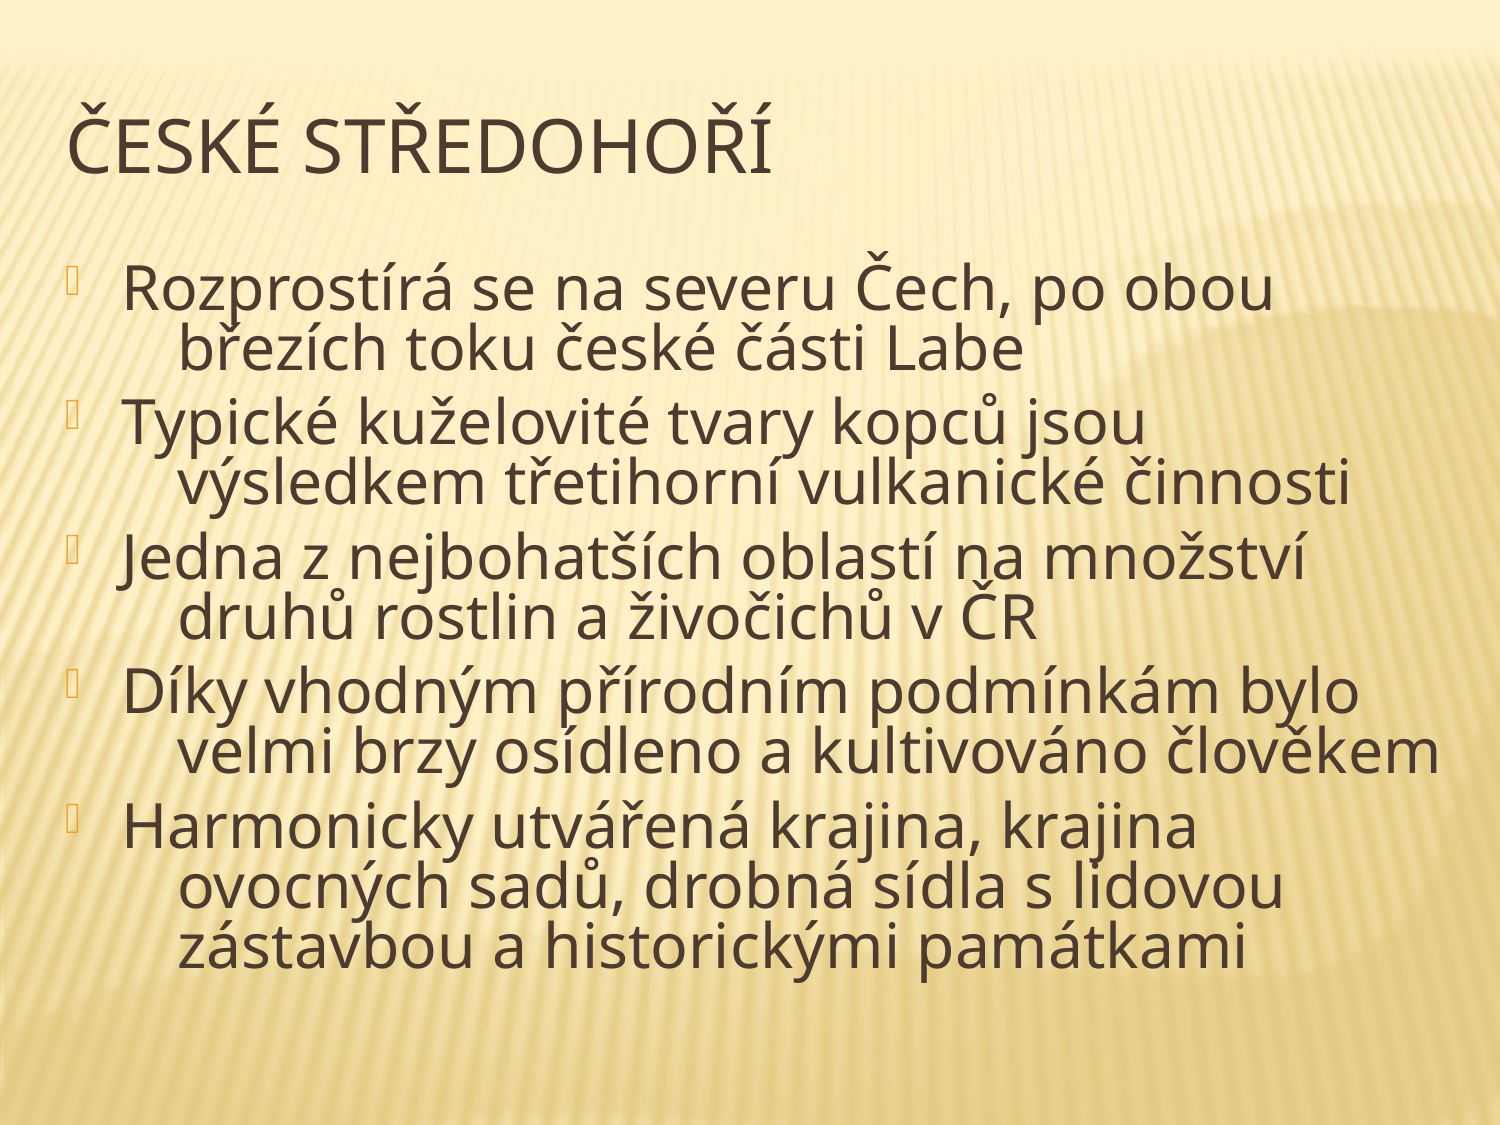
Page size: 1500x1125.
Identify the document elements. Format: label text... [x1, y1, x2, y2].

list Rozprostírá se na severu Čech, po obou březích toku české části Labe Typické kuželovité tvary kopců jsou výsledkem třetihorní vulkanické činnosti Jedna z nejbohatších oblastí na množství druhů rostlin a živočichů v ČR Díky vhodným přírodním podmínkám bylo velmi brzy osídleno a kultivováno člověkem Harmonicky utvářená krajina, krajina ovocných sadů, drobná sídla s lidovou zástavbou a historickými památkami [50, 254, 1476, 998]
title České středohoří [50, 75, 1476, 213]
